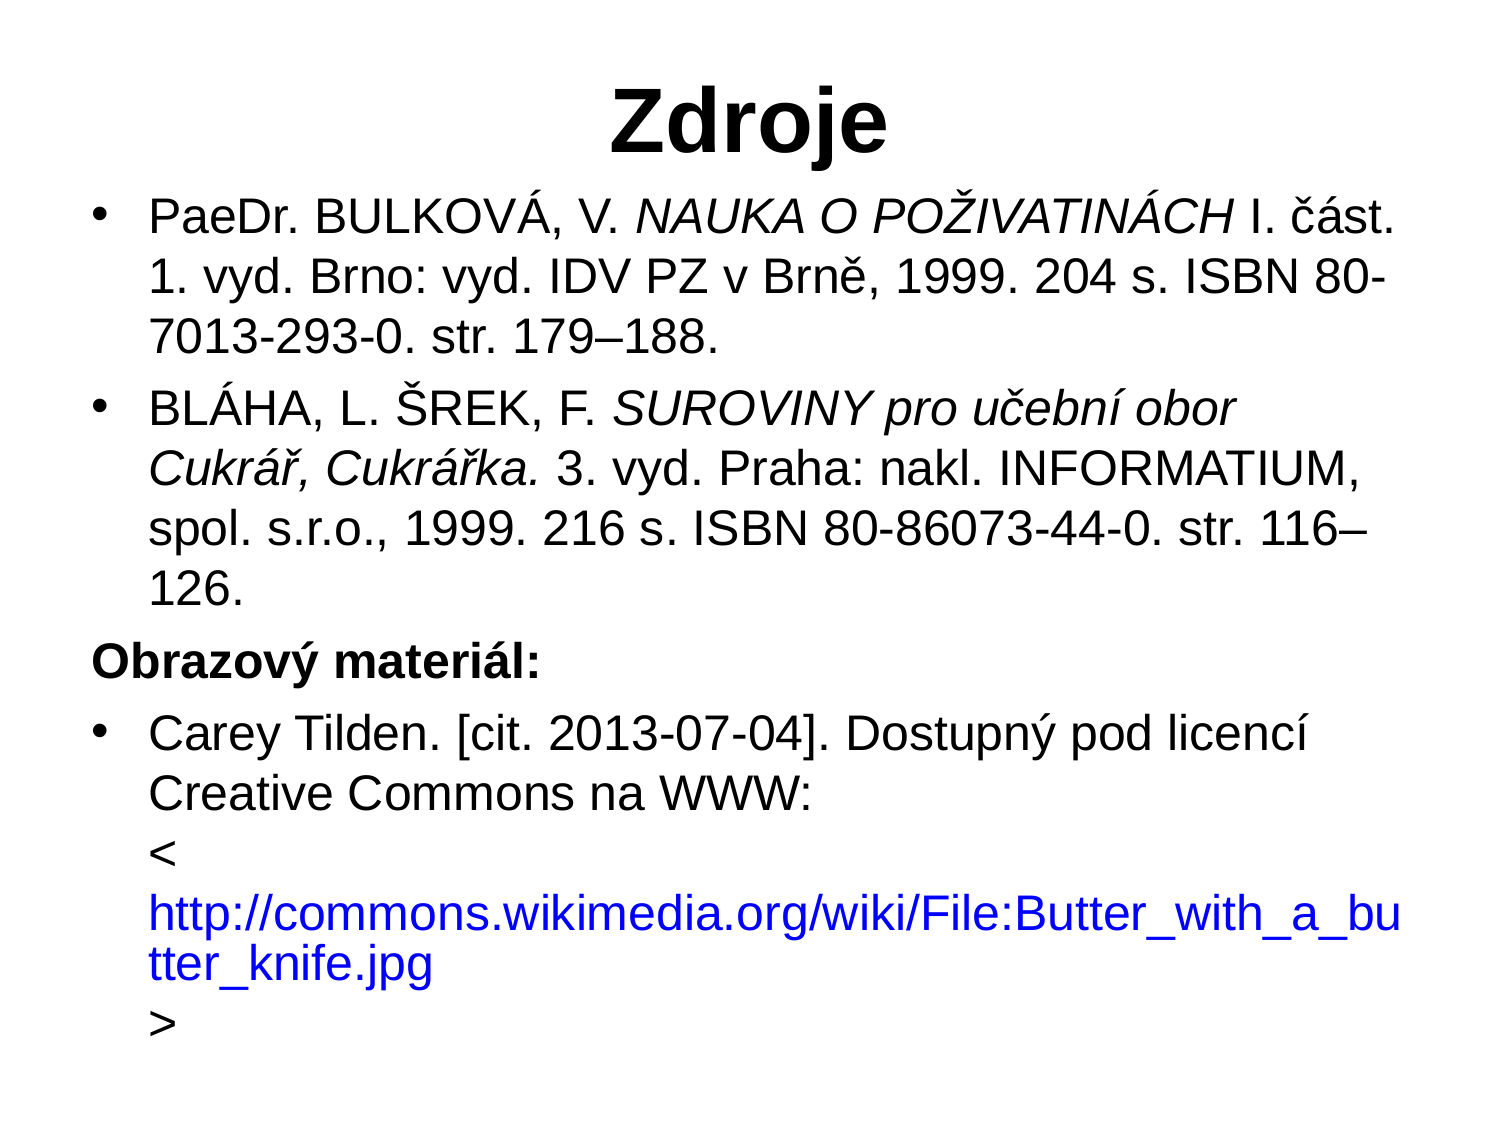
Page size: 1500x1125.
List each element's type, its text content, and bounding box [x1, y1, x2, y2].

list PaeDr. BULKOVÁ, V. NAUKA O POŽIVATINÁCH I. část. 1. vyd. Brno: vyd. IDV PZ v Brně, 1999. 204 s. ISBN 80-7013-293-0. str. 179–188. BLÁHA, L. ŠREK, F. SUROVINY pro učební obor Cukrář, Cukrářka. 3. vyd. Praha: nakl. INFORMATIUM, spol. s.r.o., 1999. 216 s. ISBN 80-86073-44-0. str. 116–126. Obrazový materiál: Carey Tilden. [cit. 2013-07-04]. Dostupný pod licencí Creative Commons na WWW: <http://commons.wikimedia.org/wiki/File:Butter_with_a_butter_knife.jpg> [76, 175, 1427, 1081]
title Zdroje [75, 45, 1426, 188]
